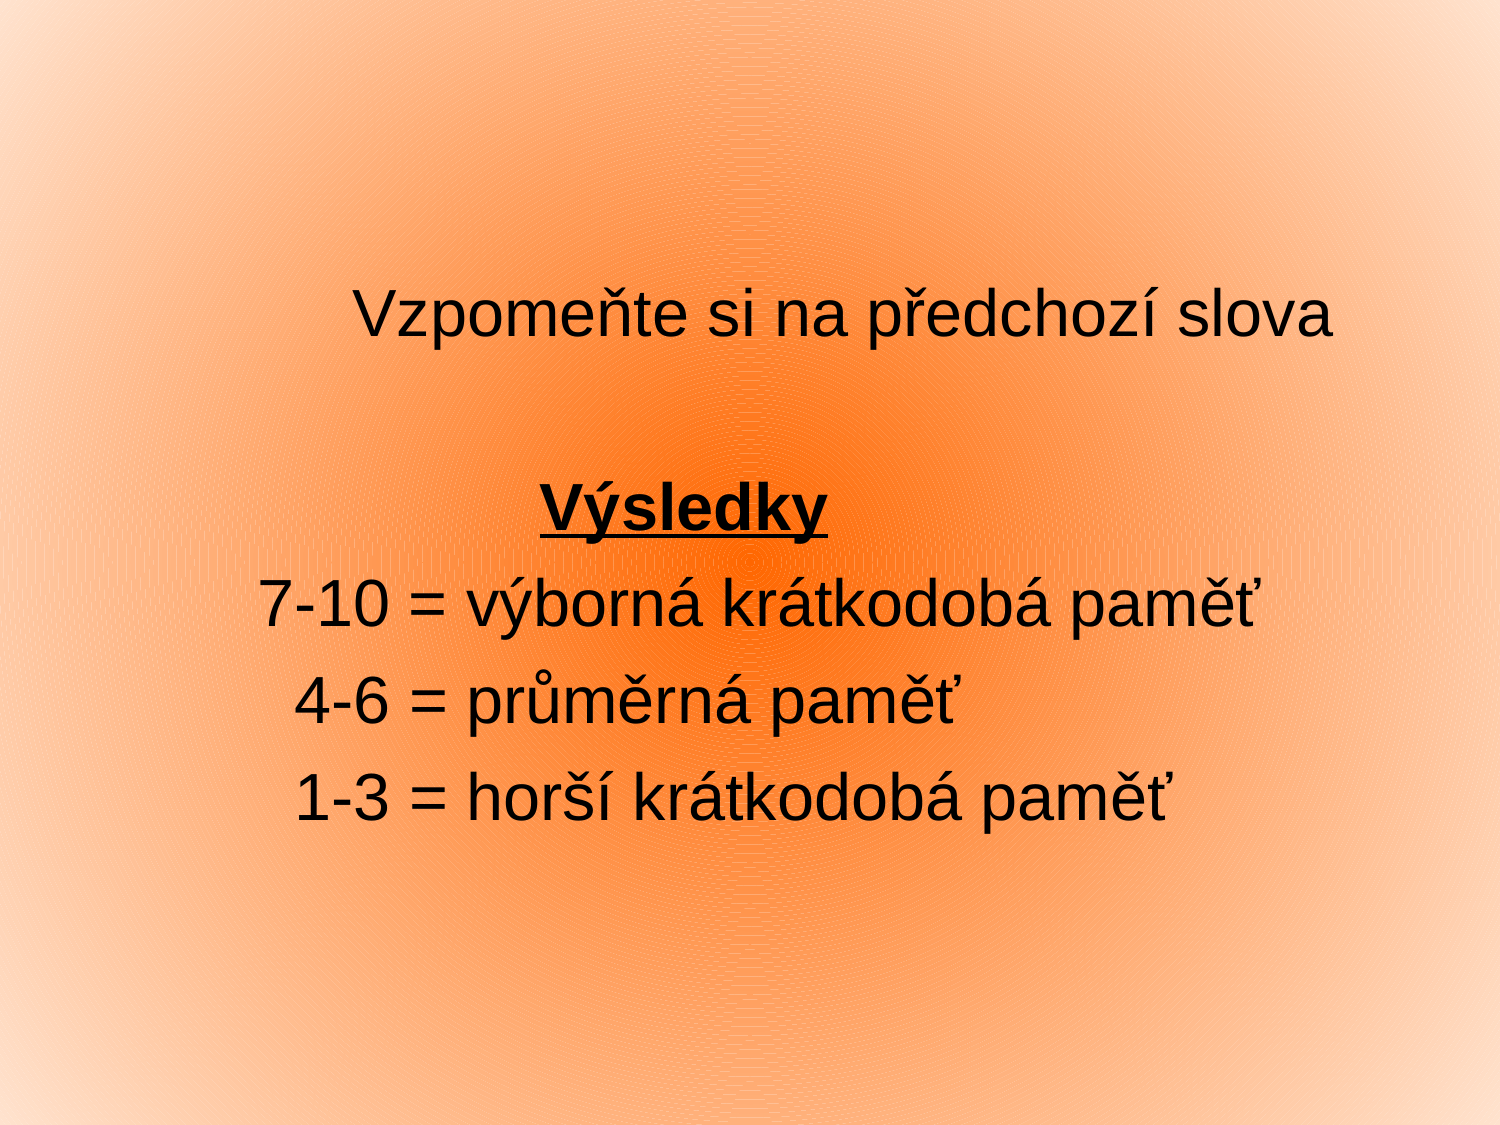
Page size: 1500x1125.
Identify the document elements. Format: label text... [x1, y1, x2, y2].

list Vzpomeňte si na předchozí slova Výsledky 7-10 = výborná krátkodobá paměť 4-6 = průměrná paměť 1-3 = horší krátkodobá paměť [75, 262, 1426, 1005]
